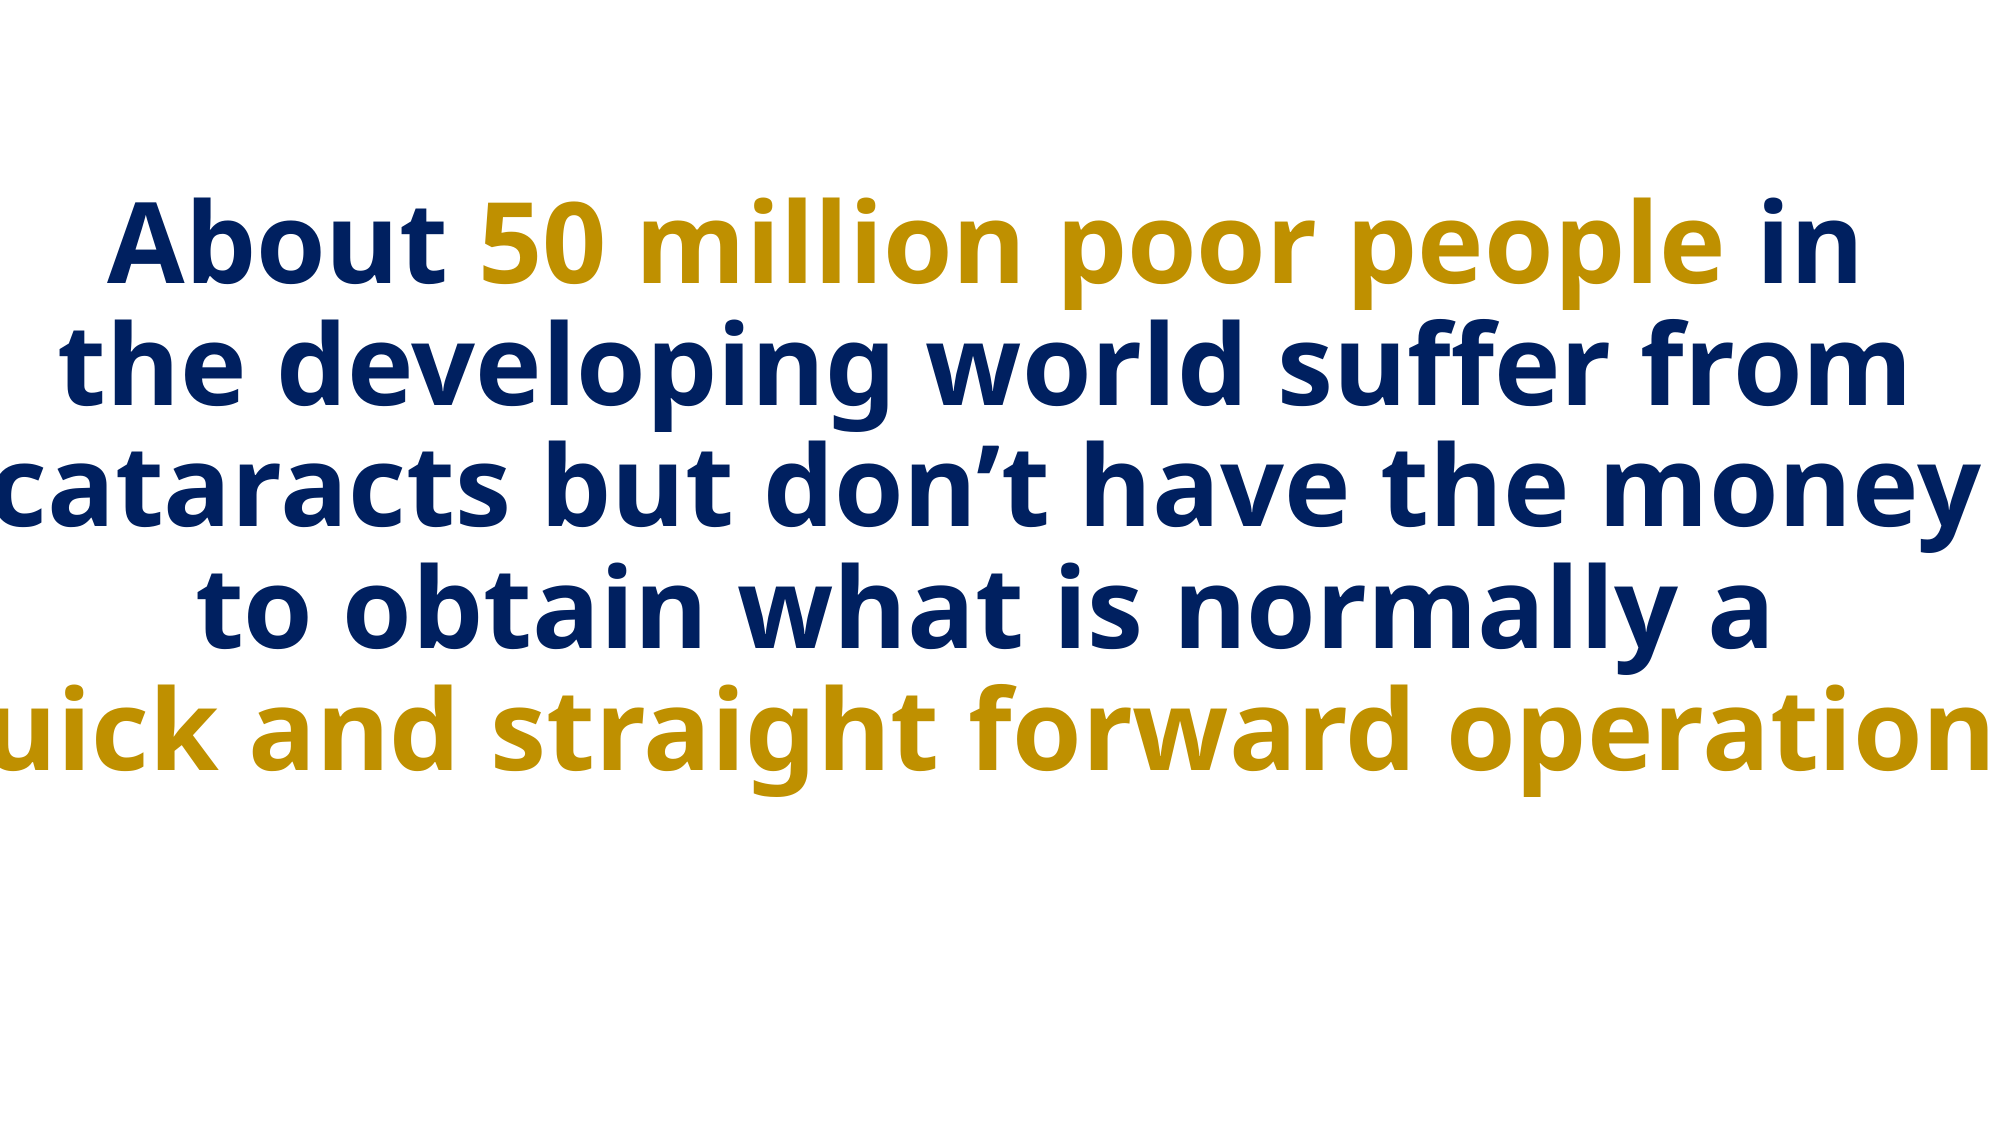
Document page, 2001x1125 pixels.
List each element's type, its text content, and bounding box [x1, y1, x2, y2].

title About 50 million poor people in the developing world suffer from cataracts but don’t have the money to obtain what is normally a quick and straight forward operation. [0, 85, 2000, 1006]
